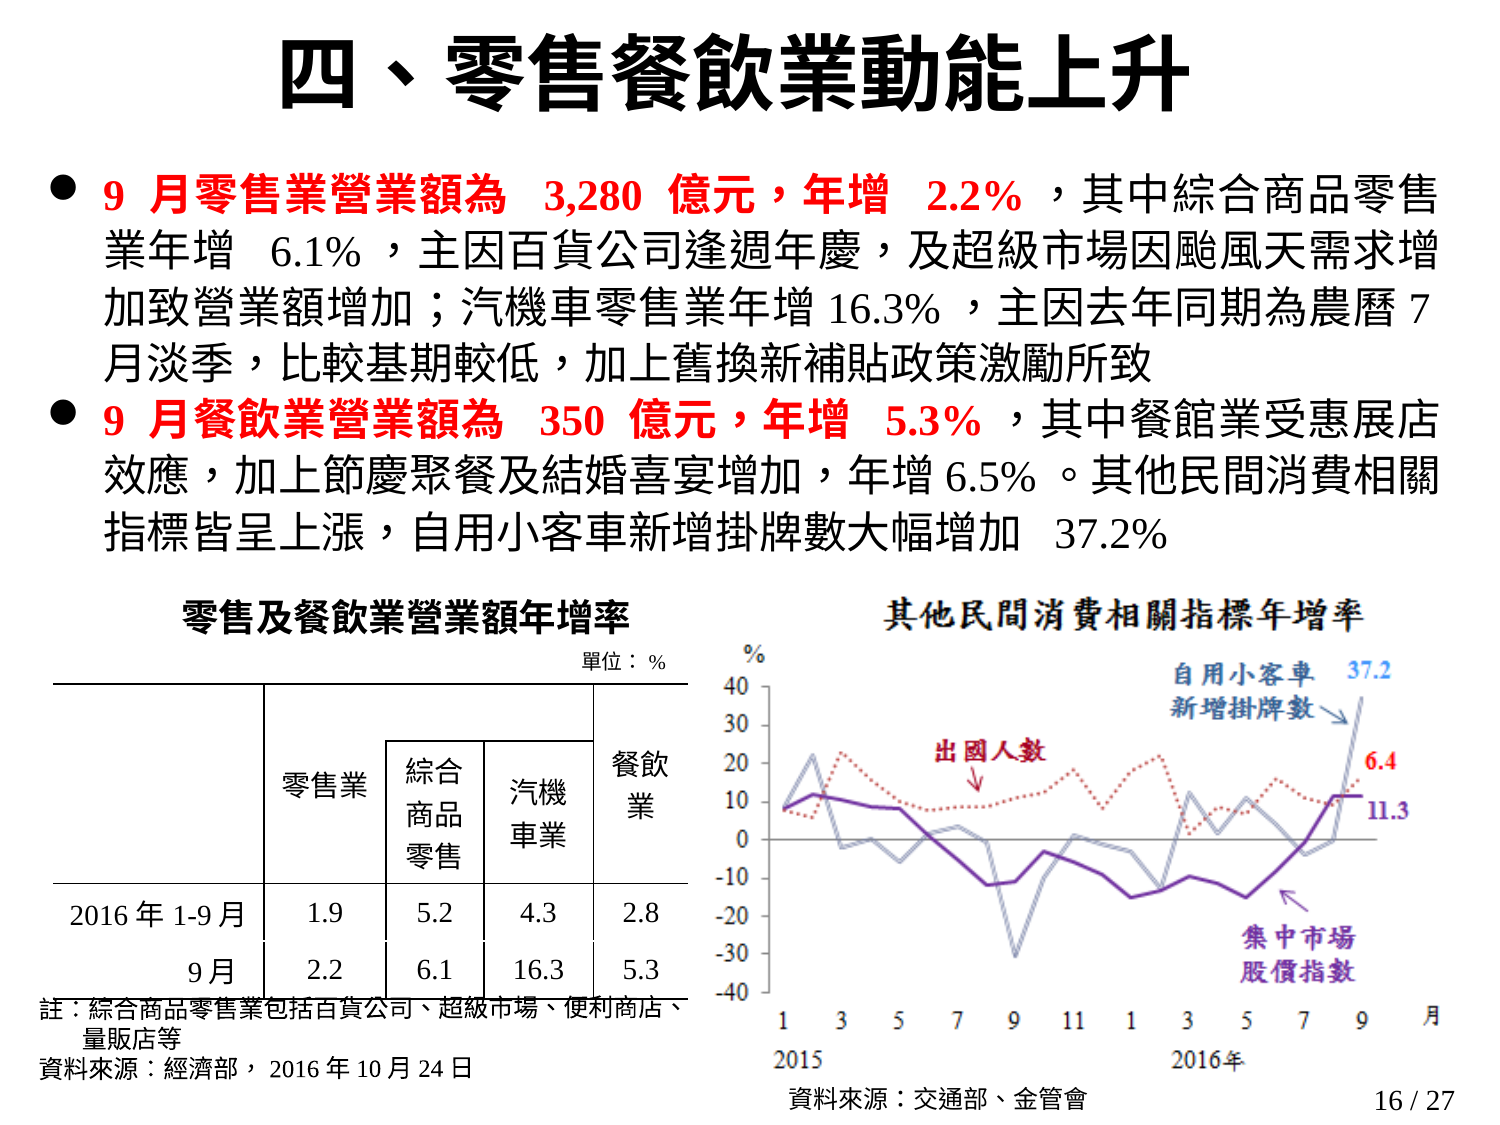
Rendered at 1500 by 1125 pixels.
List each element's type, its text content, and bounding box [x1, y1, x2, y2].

text_box 註：綜合商品零售業包括百貨公司、超級市場、便利商店、量販店等 資料來源：經濟部，2016年10月24日 [23, 984, 706, 1090]
table_header 餐飲業 [594, 685, 688, 883]
table_cell 汽機車業 [485, 742, 593, 883]
table_cell 2.2 [265, 942, 385, 986]
table_cell 16.3 [485, 942, 593, 985]
table_cell 4.3 [485, 884, 593, 940]
text_box 單位：% [541, 640, 706, 681]
table_cell 2.8 [594, 884, 688, 940]
table_header [53, 685, 263, 883]
picture [710, 590, 1463, 1074]
table_cell 2016年1-9月 [53, 884, 263, 940]
text_box 零售及餐飲業營業額年增率 [100, 586, 712, 647]
table_cell 6.1 [387, 942, 483, 986]
text_box 資料來源：交通部、金管會 [773, 1074, 1439, 1120]
table_cell 5.2 [387, 884, 483, 940]
text_box 9 月零售業營業額為 3,280 億元，年增 2.2%，其中綜合商品零售業年增 6.1%，主因百貨公司逢週年慶，及超級市場因颱風天需求增加致營業額增加；汽機車零售業年增16.3%，主因去年同期為農曆7月淡季，比較基期較低，加上舊換新補貼政策激勵所致 9 月餐飲業營業額為 350 億元，年增 5.3%，其中餐館業受惠展店效應，加上節慶聚餐及結婚喜宴增加，年增6.5%。其他民間消費相關指標皆呈上漲，自用小客車新增掛牌數大幅增加 37.2% [0, 141, 1478, 579]
table_cell 綜合商品零售 [387, 742, 483, 883]
table_header 零售業 [265, 685, 386, 883]
table_cell 9月 [53, 942, 263, 987]
text_box 四、零售餐飲業動能上升 [19, 0, 1451, 142]
table_cell 5.3 [594, 942, 688, 985]
table_cell 1.9 [265, 884, 385, 940]
table_header [386, 685, 593, 740]
